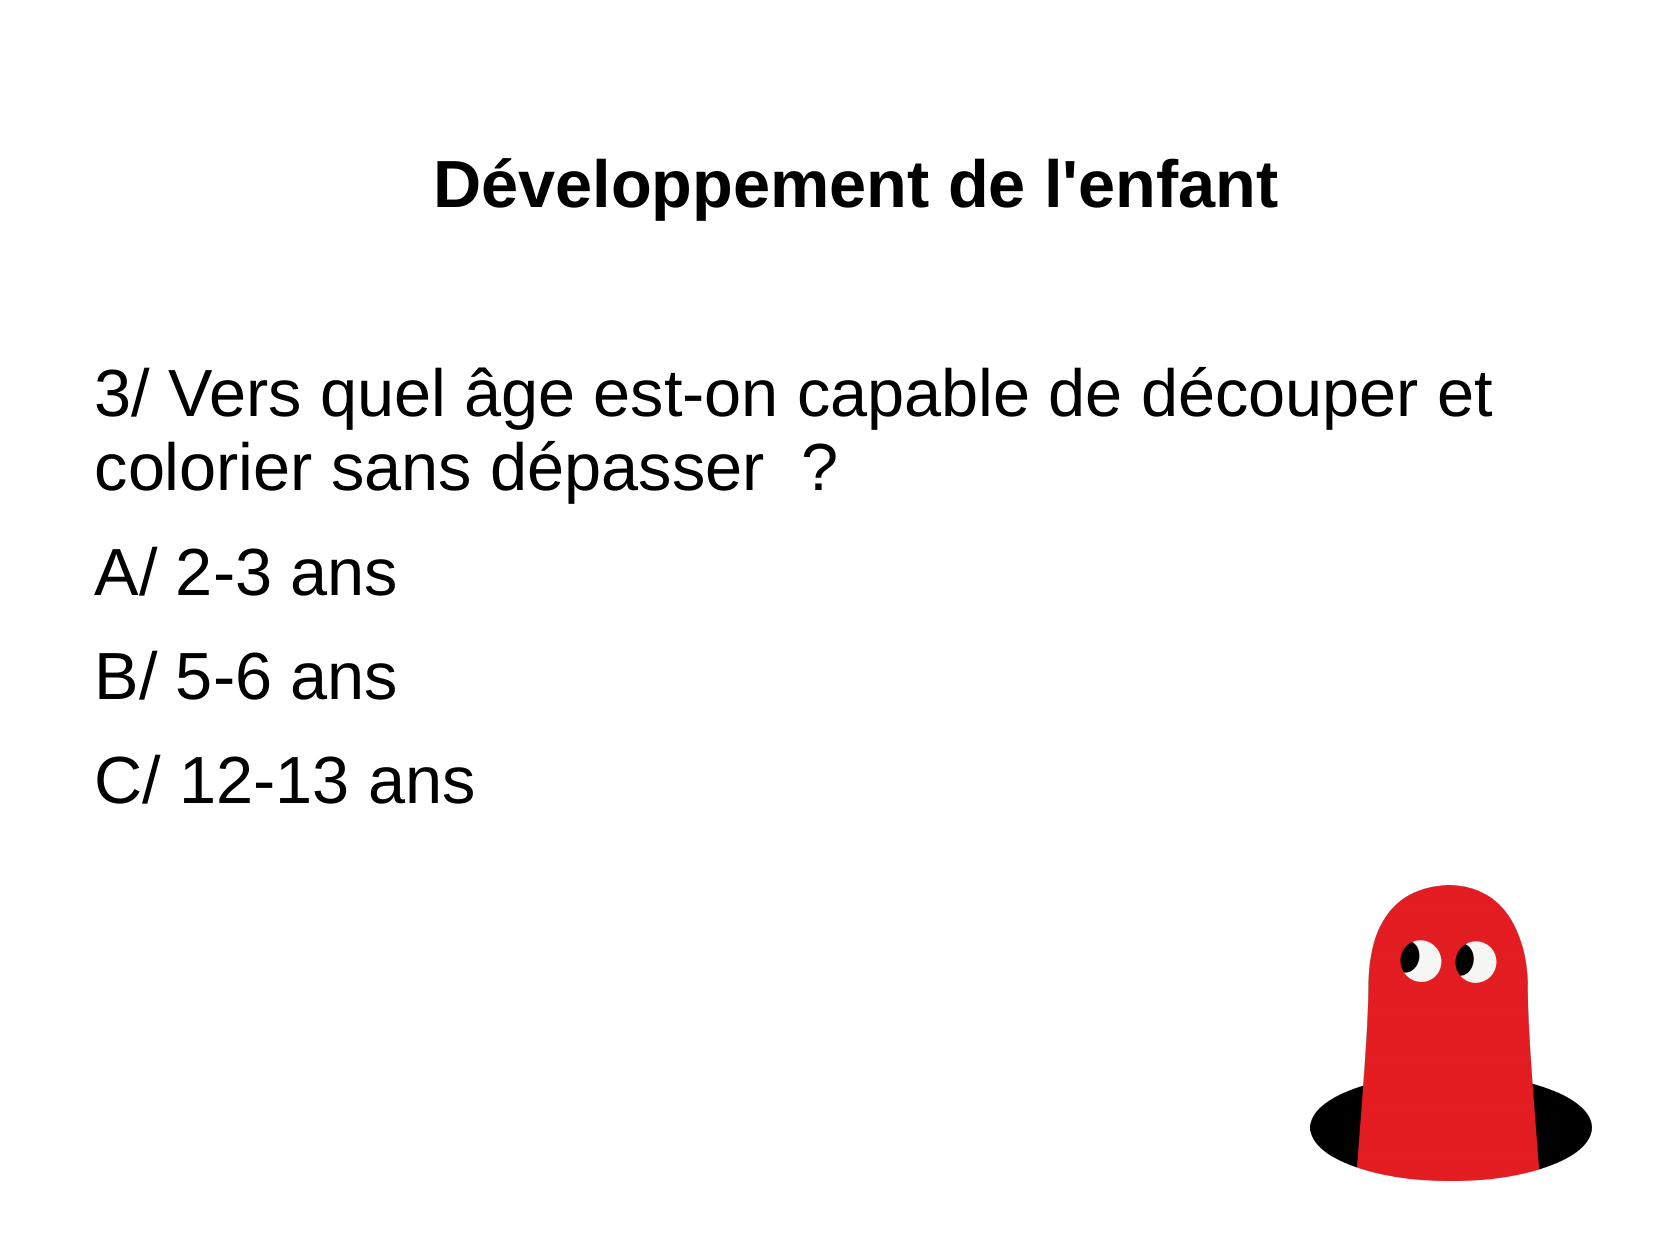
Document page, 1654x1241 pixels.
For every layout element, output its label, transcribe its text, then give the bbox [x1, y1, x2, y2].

picture [1310, 885, 1592, 1182]
list Développement de l'enfant 3/ Vers quel âge est-on capable de découper et colorier sans dépasser ? A/ 2-3 ans B/ 5-6 ans C/ 12-13 ans [94, 147, 1548, 491]
